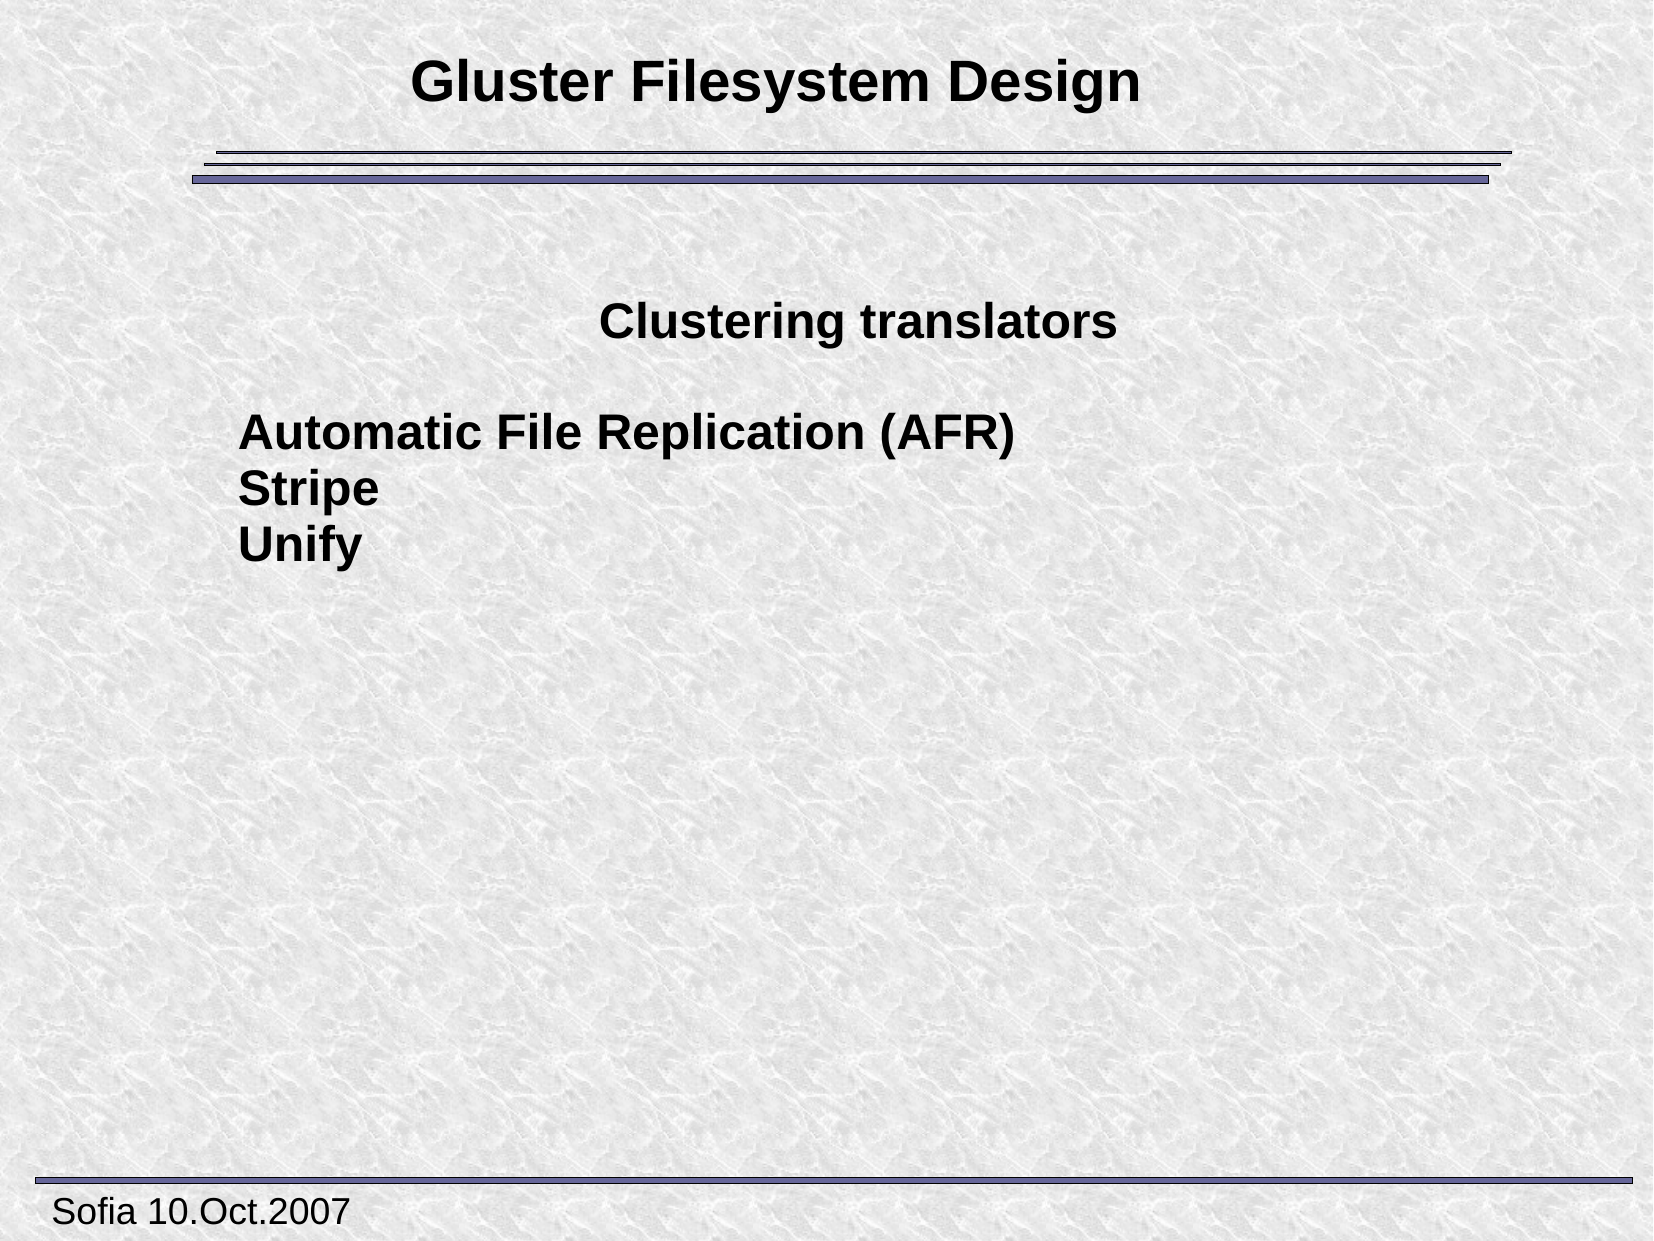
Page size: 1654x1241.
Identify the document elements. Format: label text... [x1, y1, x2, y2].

text_box [35, 1177, 1633, 1184]
text_box [192, 175, 1489, 184]
picture [0, 0, 1654, 1241]
text_box Gluster Filesystem Design [395, 41, 1211, 125]
text_box Sofia 10.Oct.2007 [36, 1183, 389, 1241]
text_box Clustering translators Automatic File Replication (AFR) Stripe Unify [209, 229, 1180, 595]
